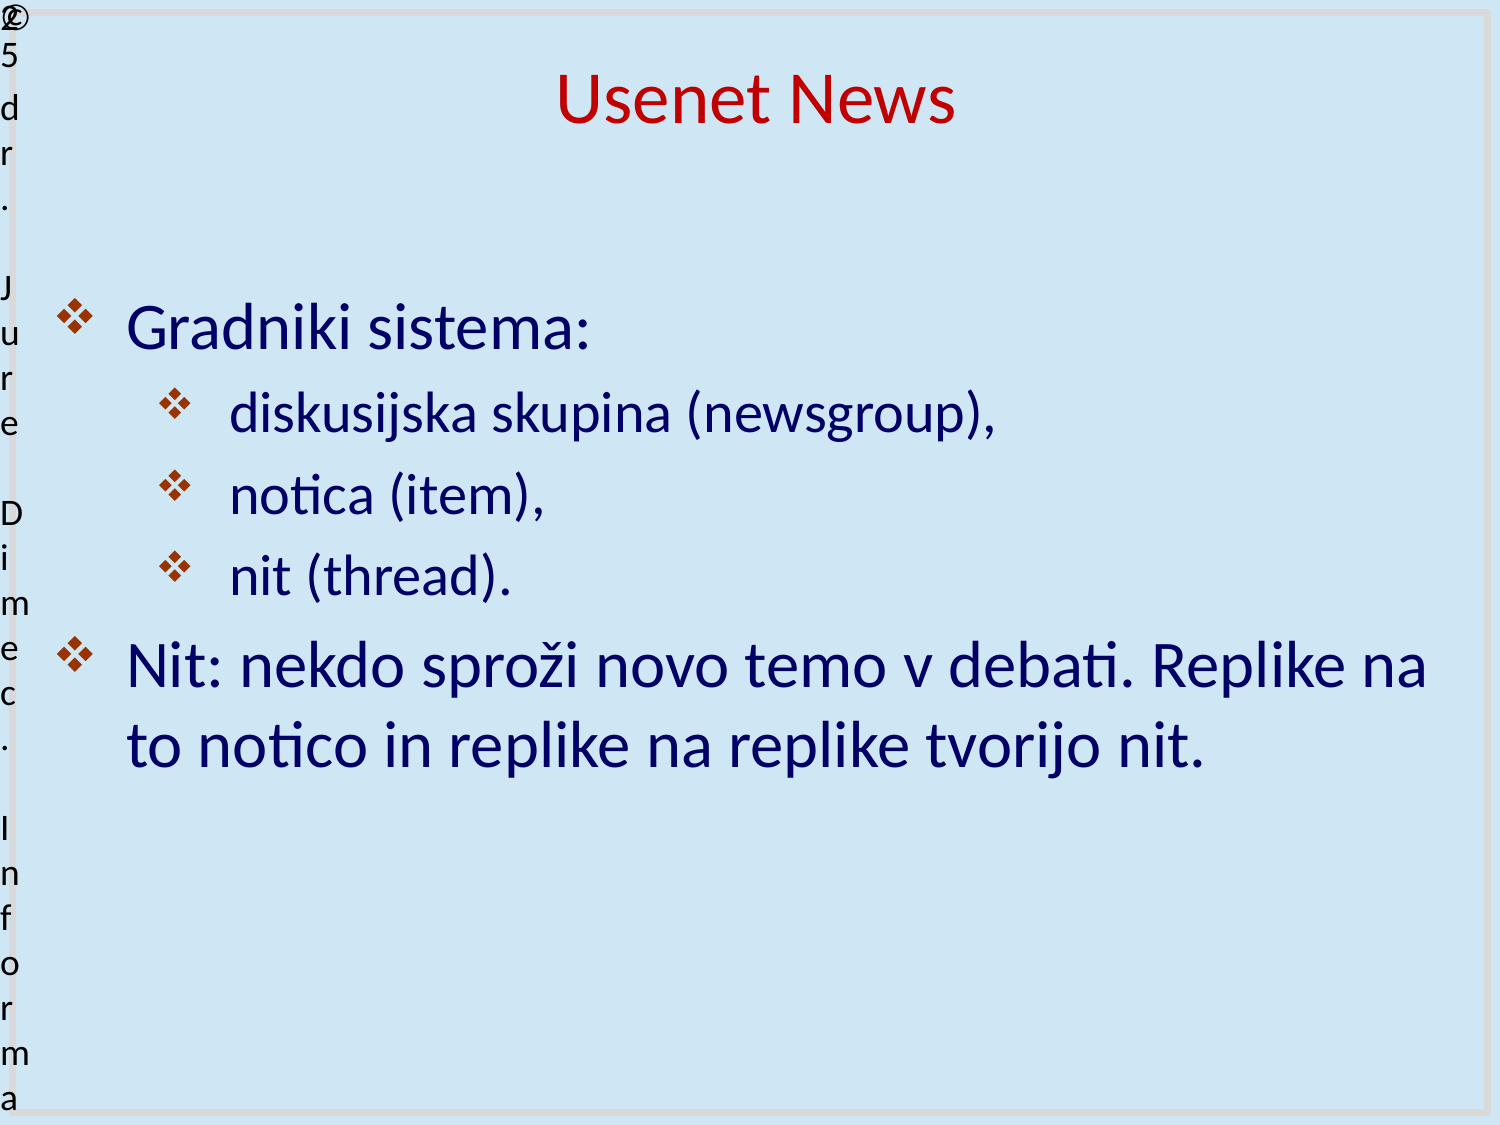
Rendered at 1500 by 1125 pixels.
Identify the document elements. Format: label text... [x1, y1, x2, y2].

title Usenet News [37, 37, 1475, 150]
list Gradniki sistema: diskusijska skupina (newsgroup), notica (item), nit (thread). Nit: nekdo sproži novo temo v debati. Replike na to notico in replike na replike tvorijo nit. [37, 275, 1475, 1050]
